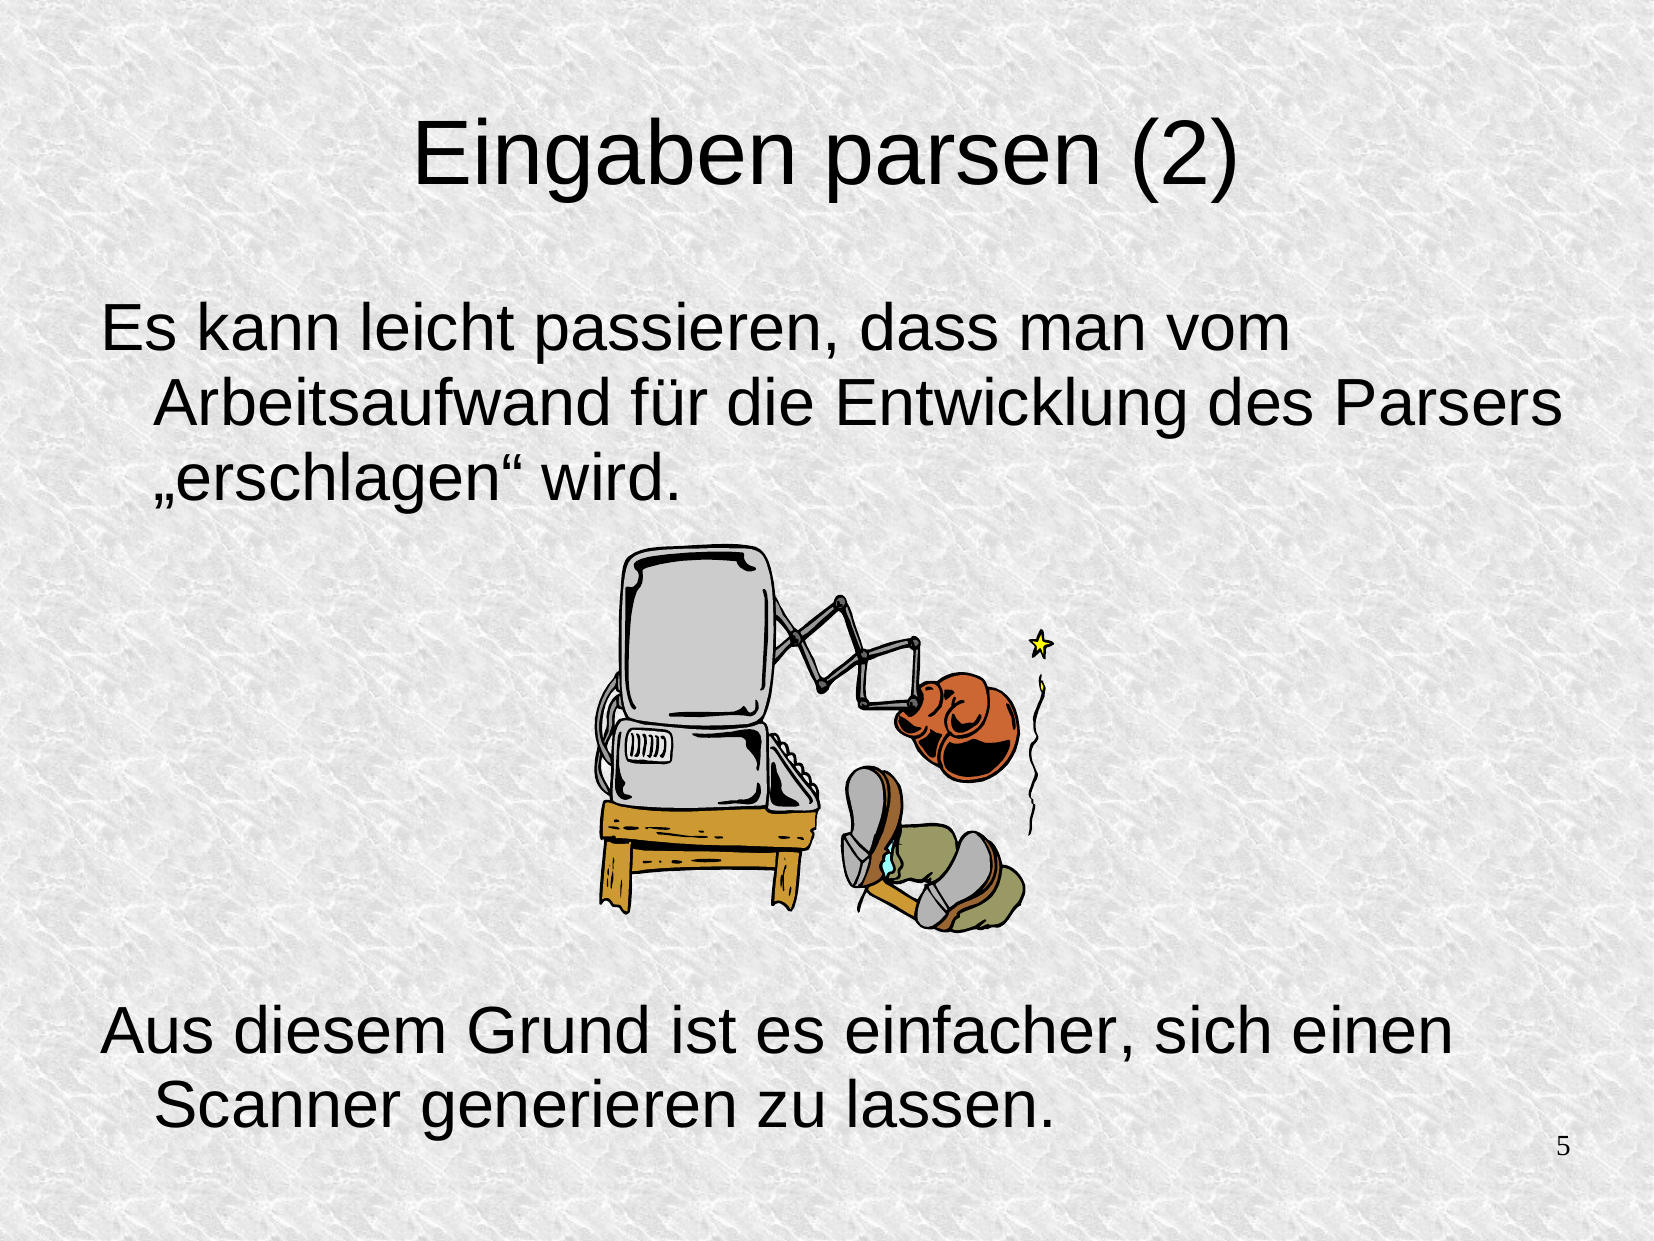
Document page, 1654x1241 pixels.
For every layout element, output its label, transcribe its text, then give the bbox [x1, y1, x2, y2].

list Es kann leicht passieren, dass man vom Arbeitsaufwand für die Entwicklung des Parsers „erschlagen“ wird. Aus diesem Grund ist es einfacher, sich einen Scanner generieren zu lassen. [82, 290, 1571, 1143]
picture [0, 0, 1654, 1241]
title Eingaben parsen (2) [82, 49, 1571, 257]
